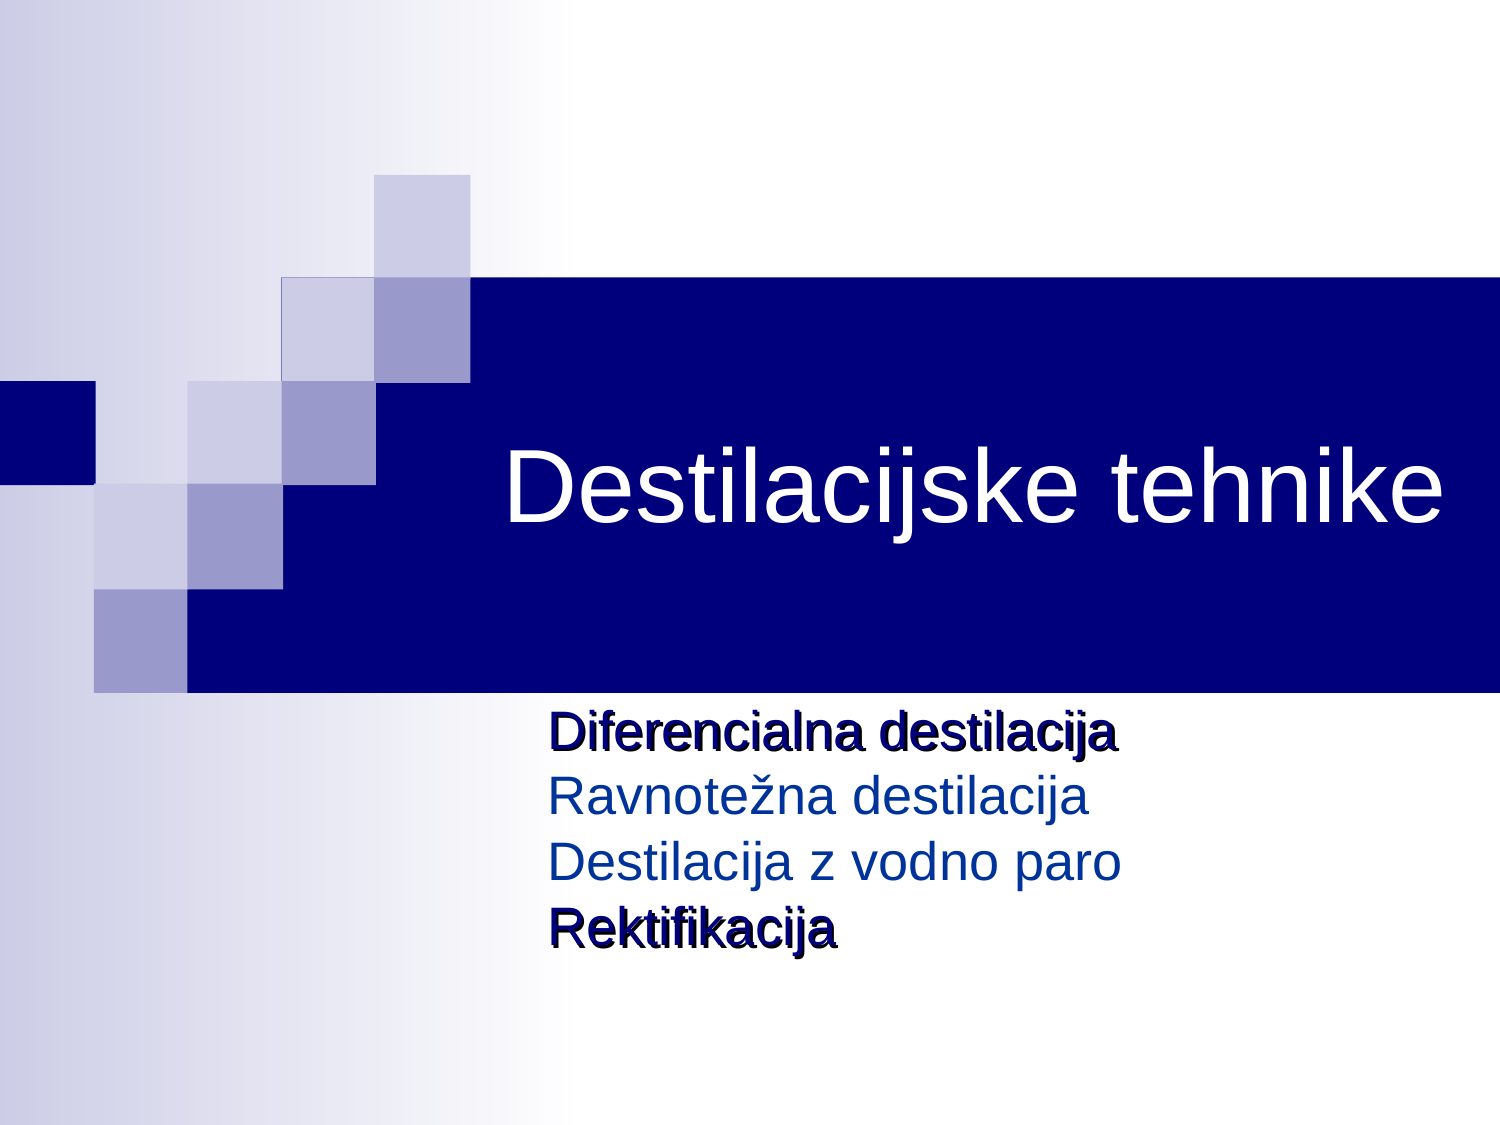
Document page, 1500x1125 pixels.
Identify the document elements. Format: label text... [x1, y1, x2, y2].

title Destilacijske tehnike [487, 299, 1476, 663]
subtitle Diferencialna destilacija Ravnotežna destilacija Destilacija z vodno paro Rektifikacija [487, 699, 1476, 988]
